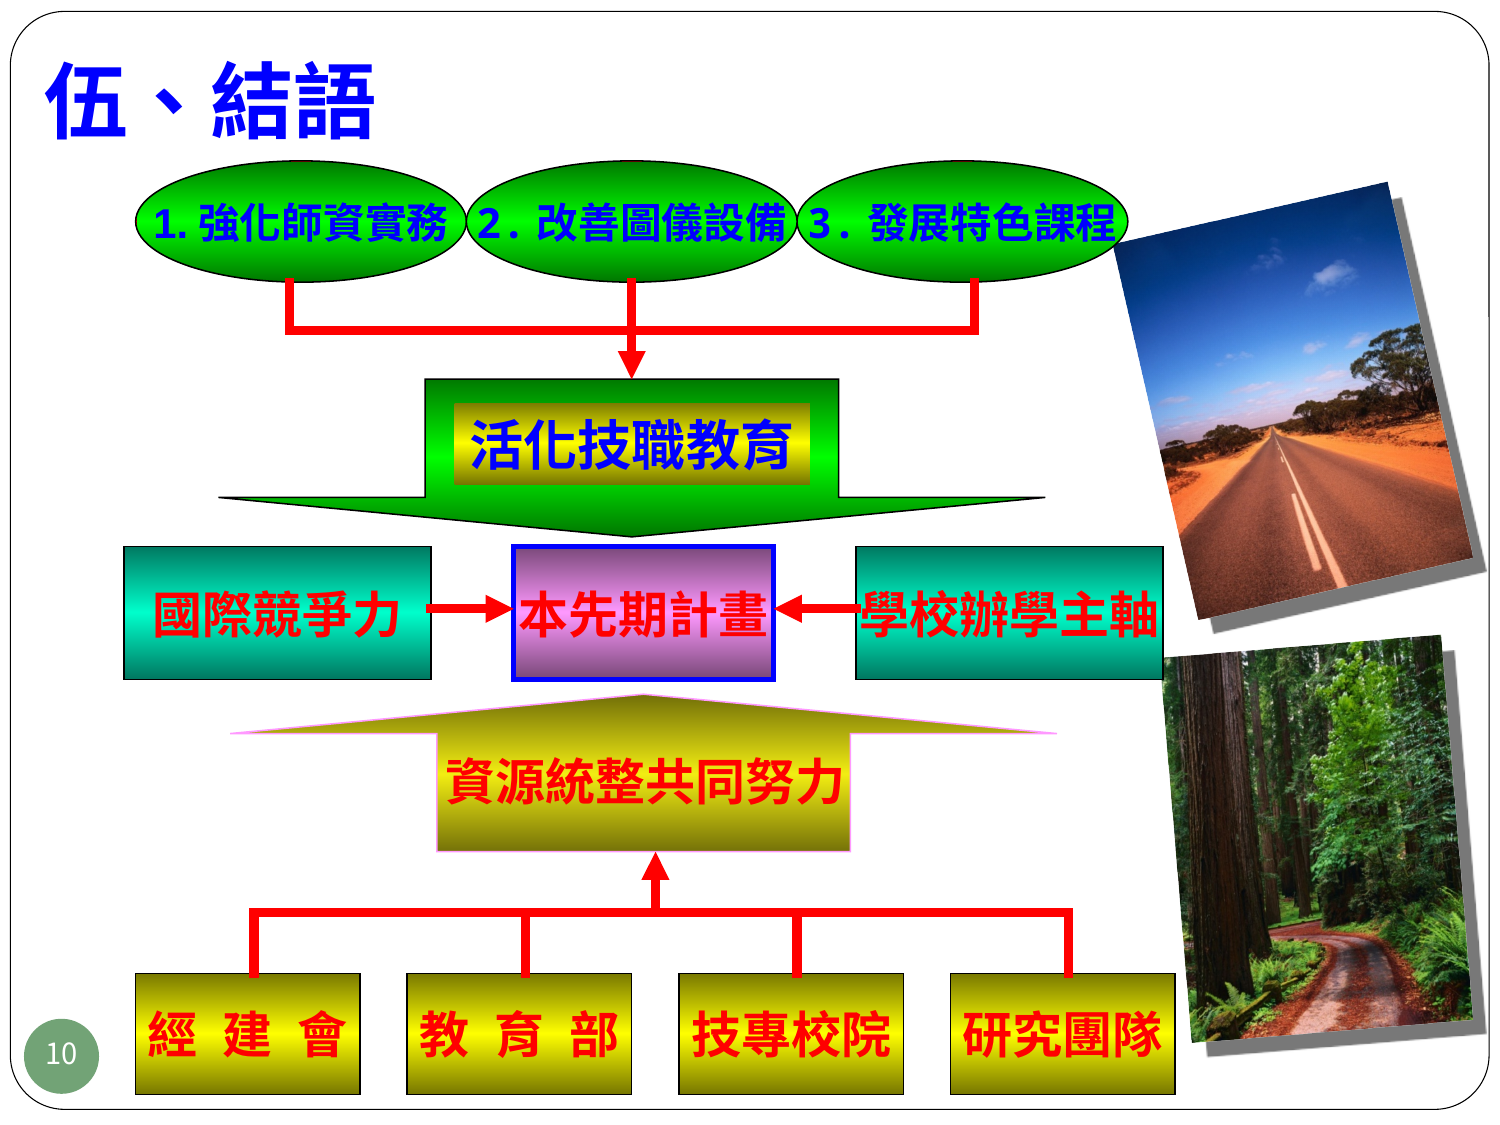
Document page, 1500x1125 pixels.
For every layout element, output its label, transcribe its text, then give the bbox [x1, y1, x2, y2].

text_box 資源統整共同努力 [430, 742, 963, 819]
text_box 教 育 部 [407, 973, 632, 1095]
text_box 技專校院 [679, 973, 904, 1095]
text_box 1.強化師資實務 [135, 160, 466, 283]
text_box 2.改善圖儀設備 [466, 160, 798, 283]
text_box 本先期計畫 [513, 546, 774, 680]
text_box 國際競爭力 [123, 546, 431, 680]
text_box [218, 379, 1046, 537]
text_box 活化技職教育 [454, 403, 810, 485]
text_box 學校辦學主軸 [856, 546, 1164, 680]
text_box 3.發展特色課程 [797, 160, 1128, 283]
text_box 經 建 會 [135, 973, 361, 1095]
text_box <編號> [23, 1018, 100, 1094]
text_box 伍、結語 [29, 0, 1353, 165]
picture [1161, 634, 1473, 1044]
picture [1113, 181, 1473, 620]
text_box [436, 819, 851, 852]
text_box 研究團隊 [950, 973, 1176, 1095]
text_box [230, 694, 1057, 742]
